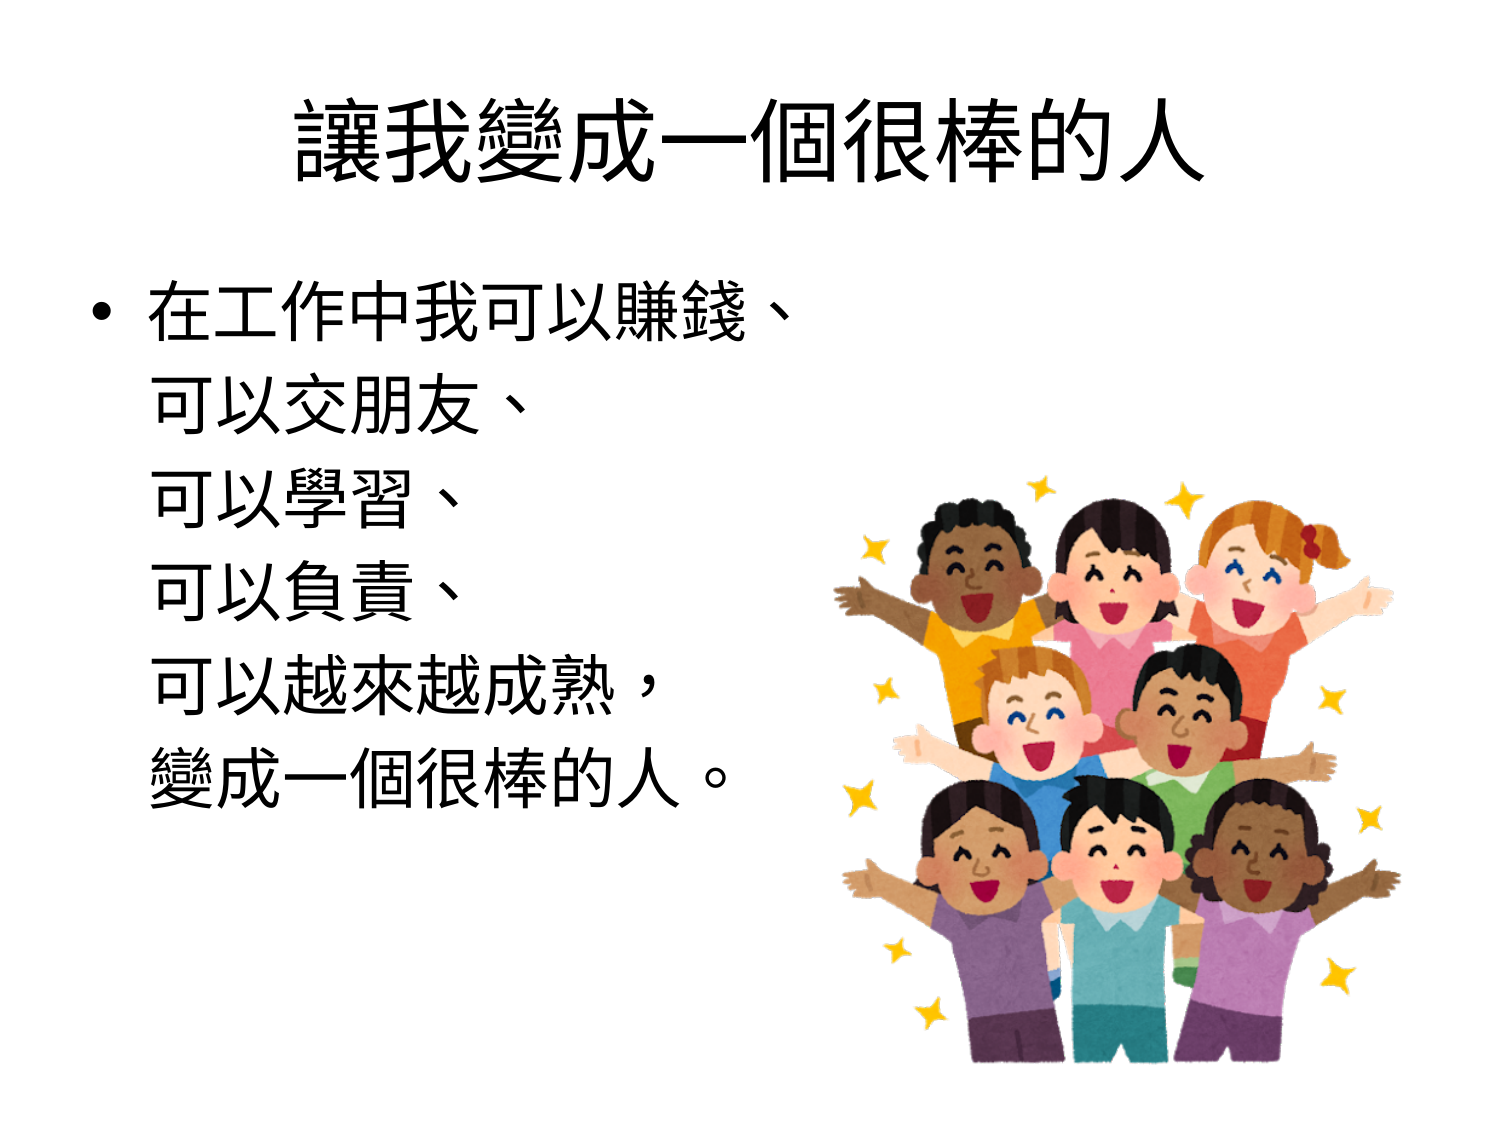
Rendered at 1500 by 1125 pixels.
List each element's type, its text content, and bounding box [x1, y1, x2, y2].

list 在工作中我可以賺錢、 可以交朋友、 可以學習、 可以負責、 可以越來越成熟， 變成一個很棒的人。 [75, 262, 1425, 1005]
picture [809, 468, 1414, 1073]
title 讓我變成一個很棒的人 [75, 45, 1425, 233]
